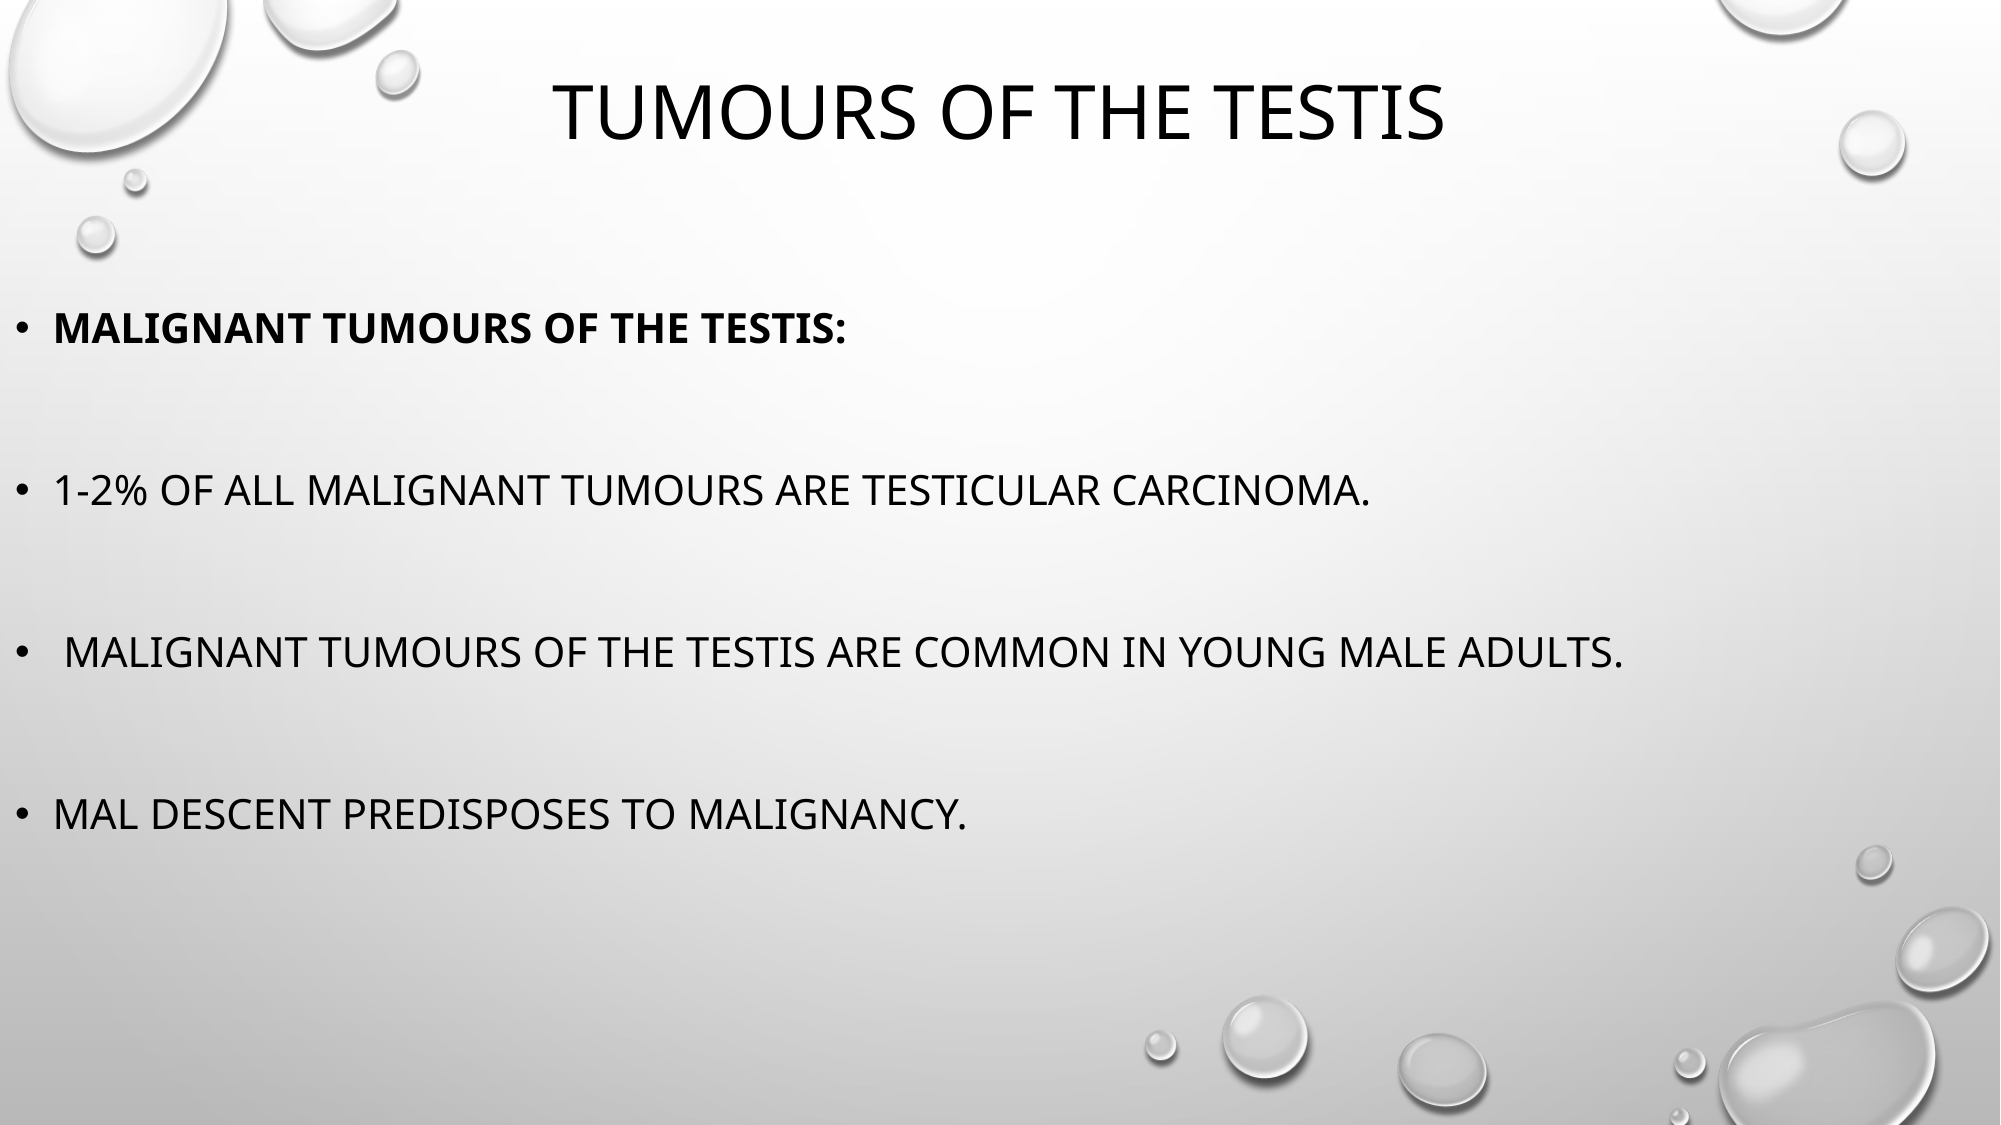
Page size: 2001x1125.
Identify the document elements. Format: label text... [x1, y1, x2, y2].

list Malignant tumours of the Testis: 1-2% of all malignant tumours are Testicular Carcinoma. Malignant tumours of the testis are common in young male adults. Mal descent predisposes to malignancy. [0, 284, 2000, 1125]
title tumours of the Testis [0, 0, 2000, 231]
